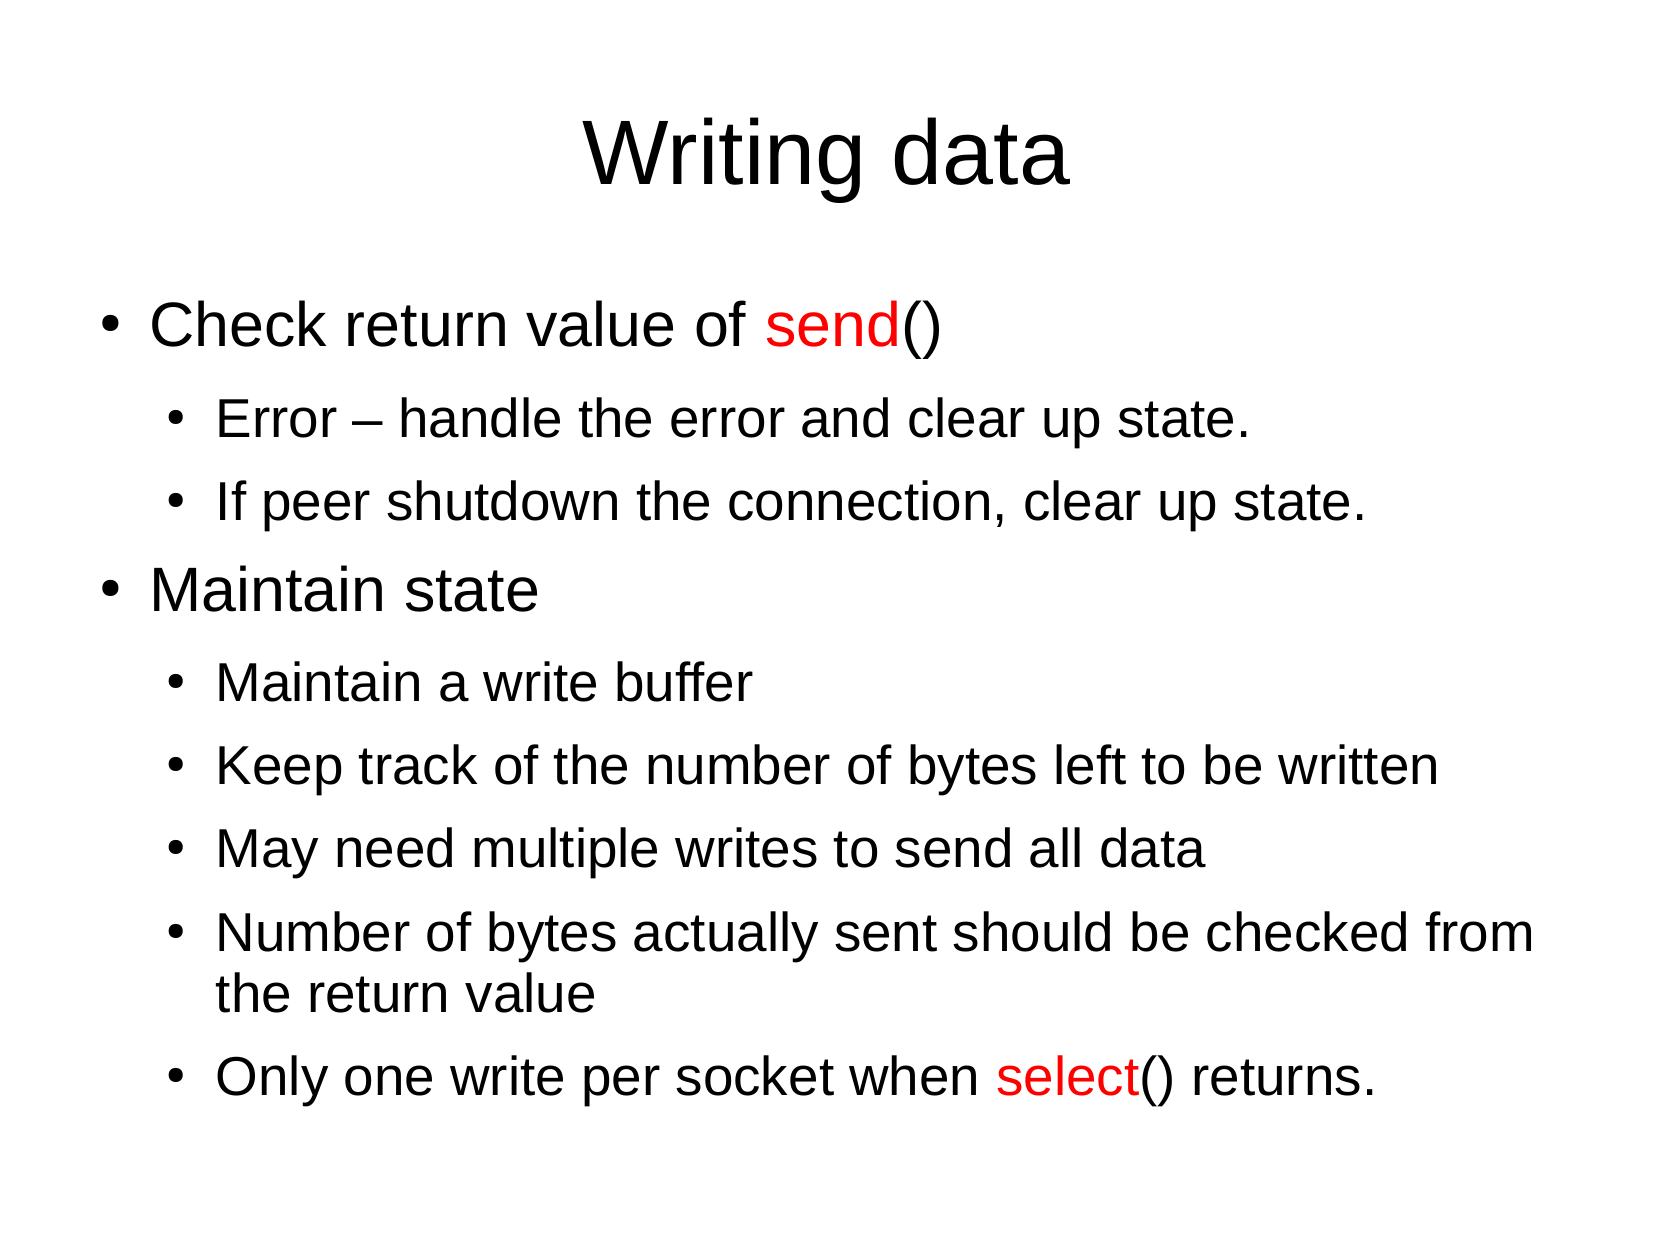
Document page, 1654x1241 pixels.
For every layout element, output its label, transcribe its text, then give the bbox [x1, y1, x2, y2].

title Writing data [82, 56, 1571, 250]
list Check return value of send() Error – handle the error and clear up state. If peer shutdown the connection, clear up state. Maintain state Maintain a write buffer Keep track of the number of bytes left to be written May need multiple writes to send all data Number of bytes actually sent should be checked from the return value Only one write per socket when select() returns. [82, 290, 1571, 1109]
